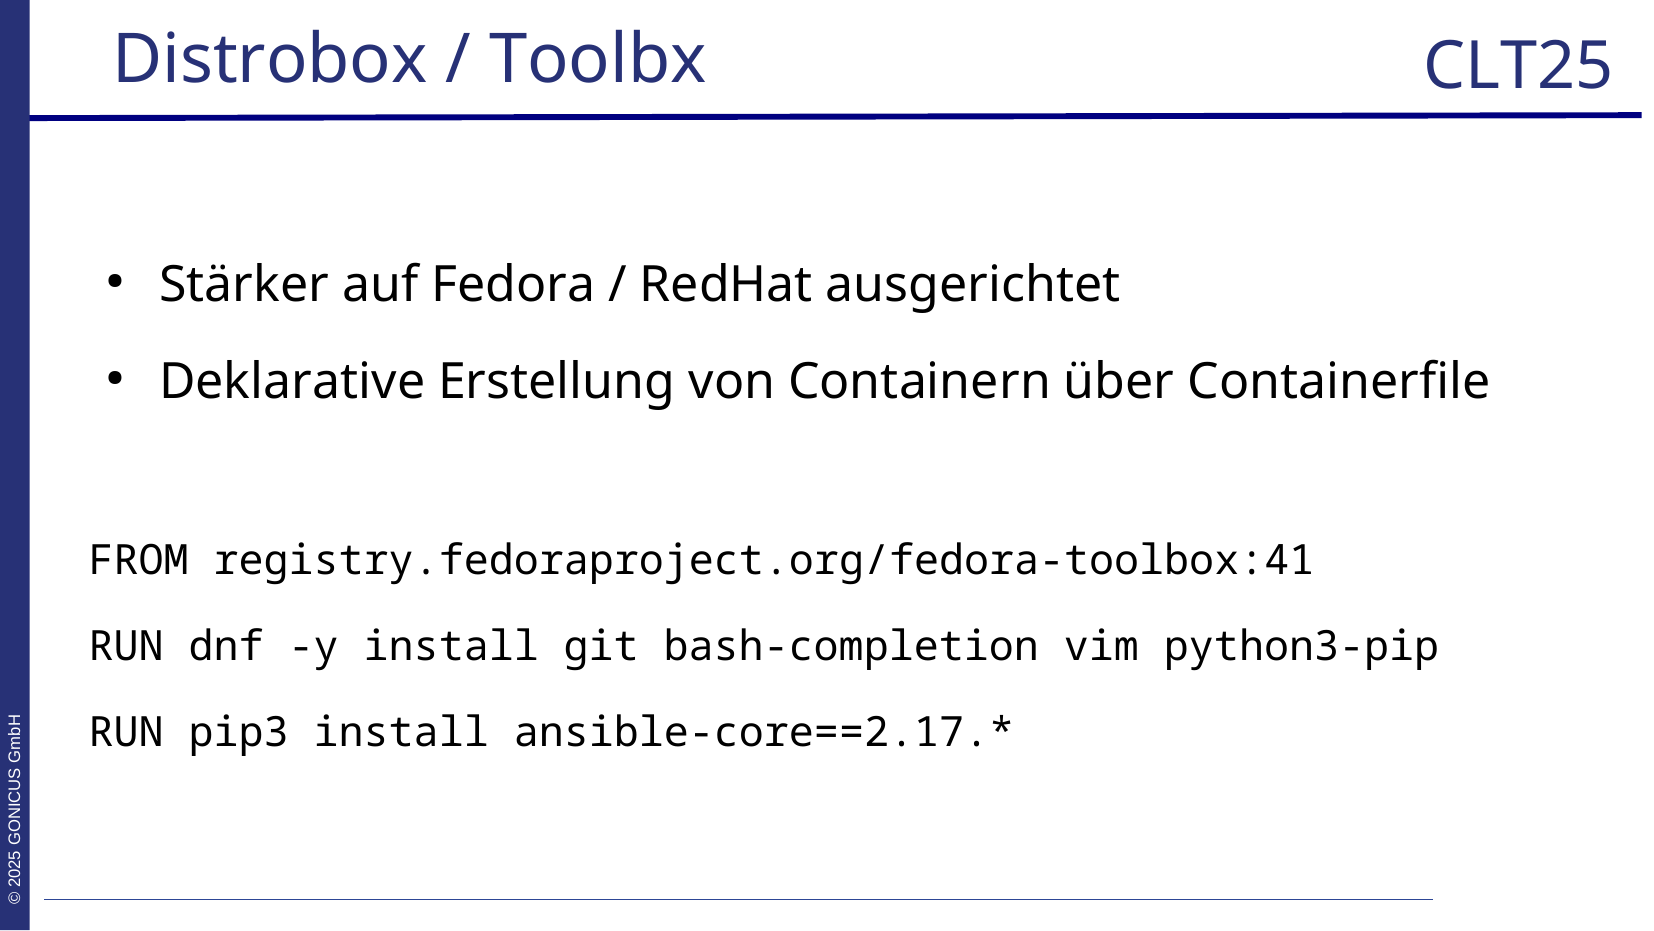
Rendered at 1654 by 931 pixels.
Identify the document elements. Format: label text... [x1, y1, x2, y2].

list Stärker auf Fedora / RedHat ausgerichtet Deklarative Erstellung von Containern über Containerfile FROM registry.fedoraproject.org/fedora-toolbox:41 RUN dnf -y install git bash-completion vim python3-pip RUN pip3 install ansible-core==2.17.* [88, 155, 1590, 852]
title Distrobox / Toolbx [112, 0, 1525, 134]
